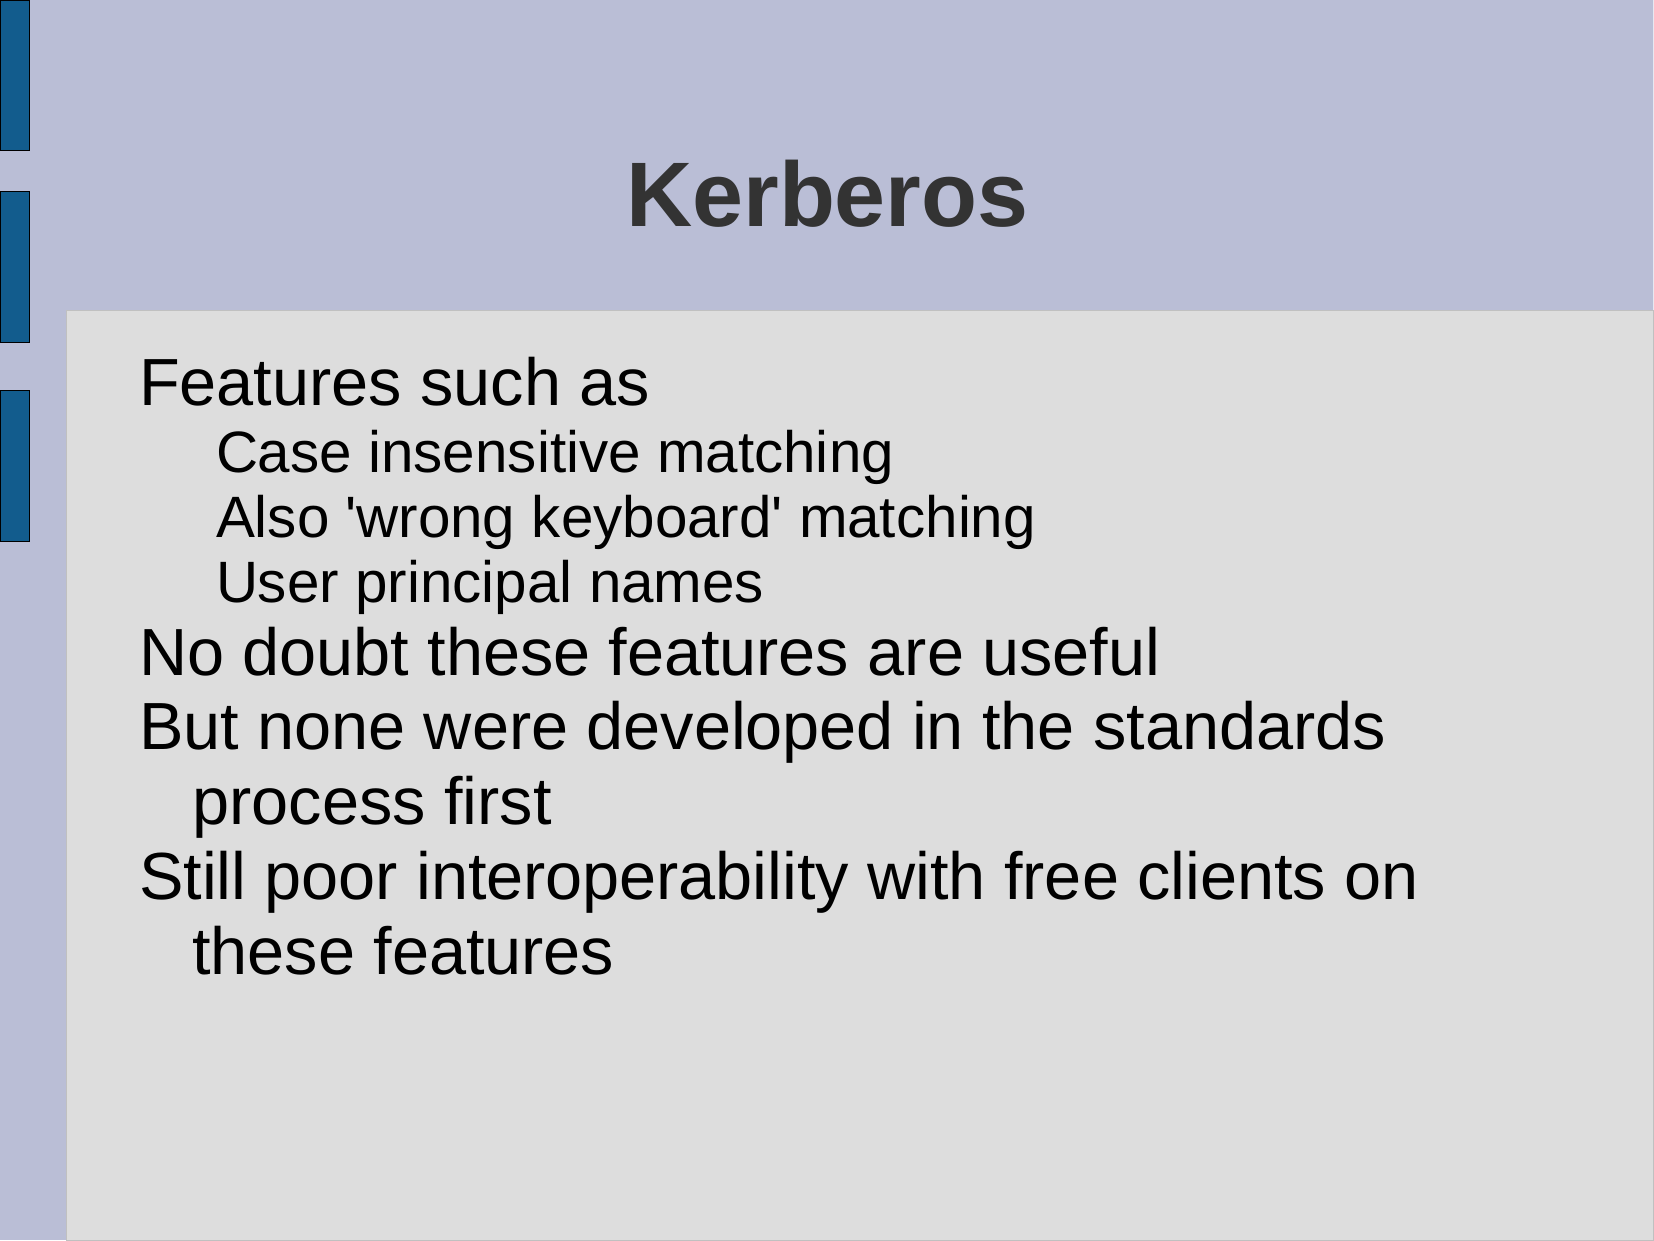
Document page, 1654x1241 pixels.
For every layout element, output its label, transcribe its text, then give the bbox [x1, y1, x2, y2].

list Features such as Case insensitive matching Also 'wrong keyboard' matching User principal names No doubt these features are useful But none were developed in the standards process first Still poor interoperability with free clients on these features [121, 344, 1534, 1112]
title Kerberos [121, 91, 1534, 299]
